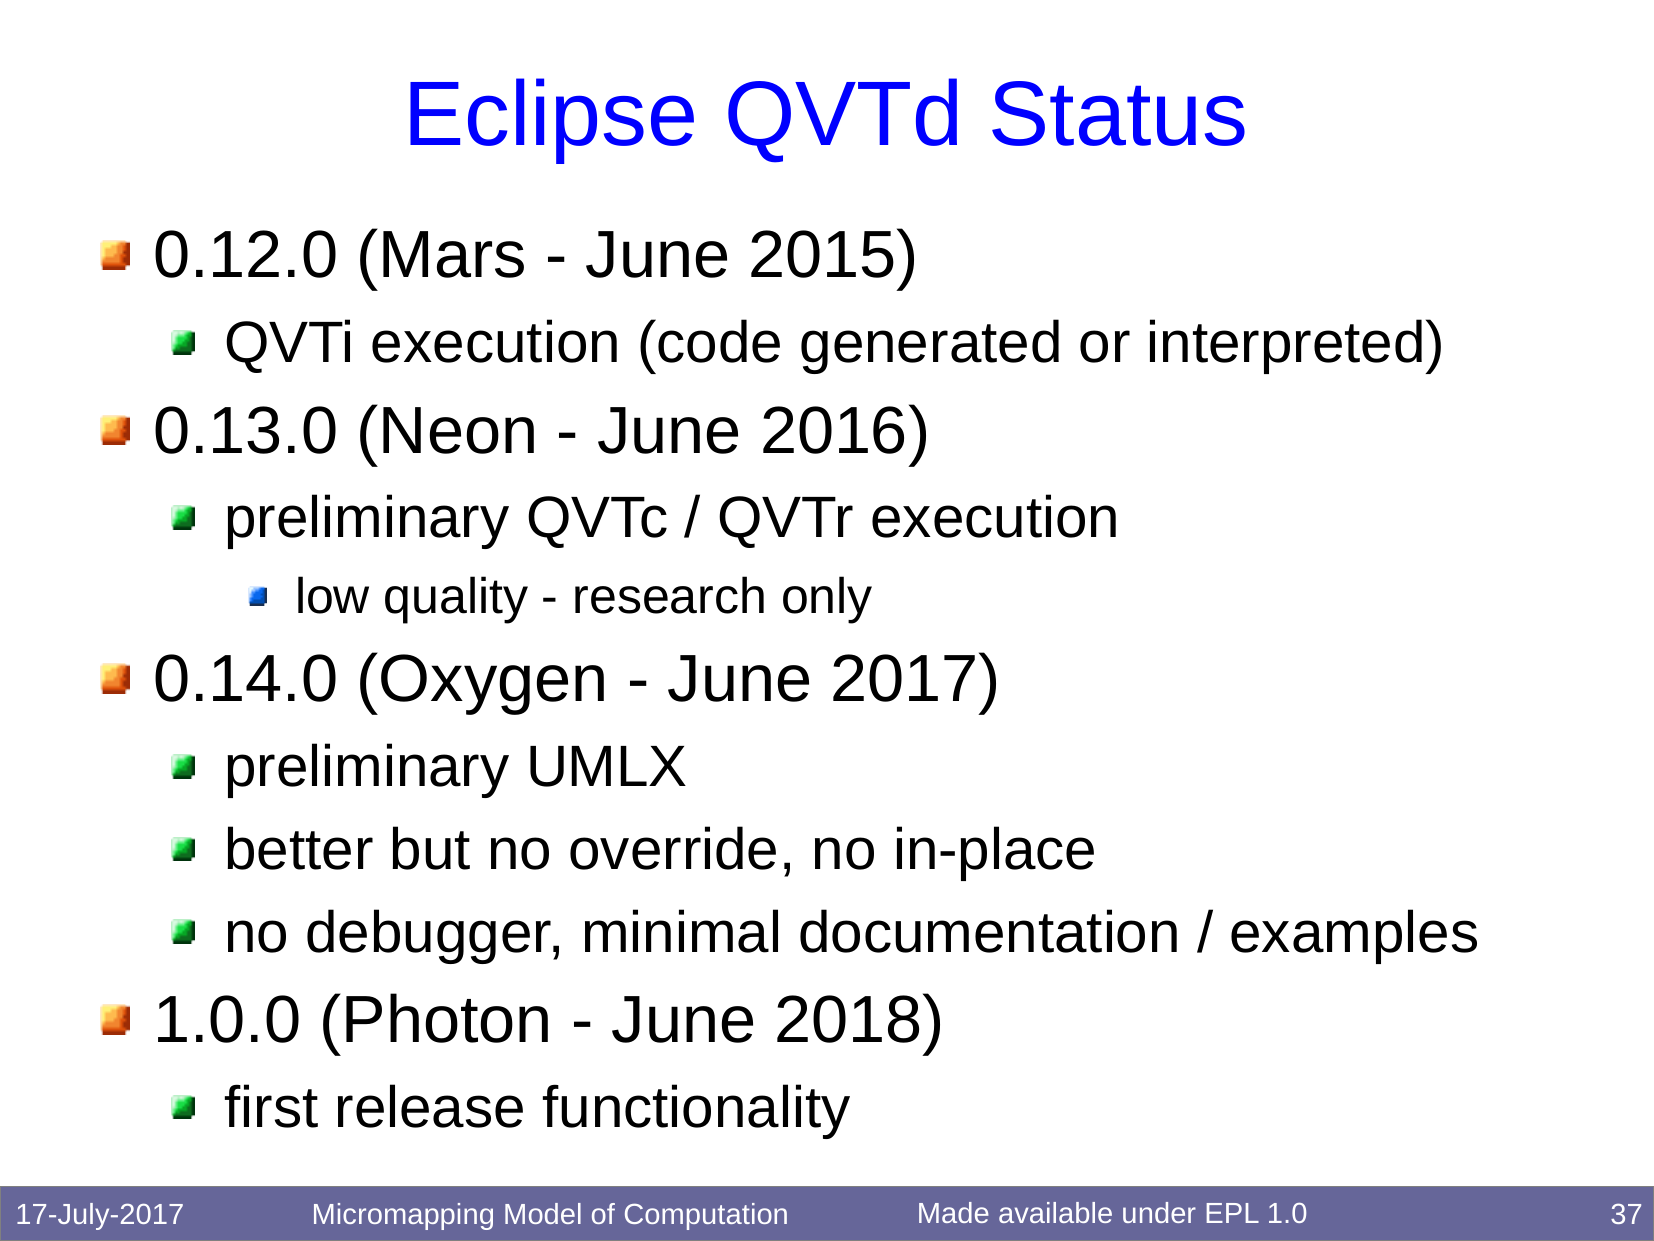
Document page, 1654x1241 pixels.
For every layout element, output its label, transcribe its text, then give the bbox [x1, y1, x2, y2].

title Eclipse QVTd Status [82, 10, 1571, 217]
list 0.12.0 (Mars - June 2015) QVTi execution (code generated or interpreted) 0.13.0 (Neon - June 2016) preliminary QVTc / QVTr execution low quality - research only 0.14.0 (Oxygen - June 2017) preliminary UMLX better but no override, no in-place no debugger, minimal documentation / examples 1.0.0 (Photon - June 2018) first release functionality [82, 217, 1571, 1148]
